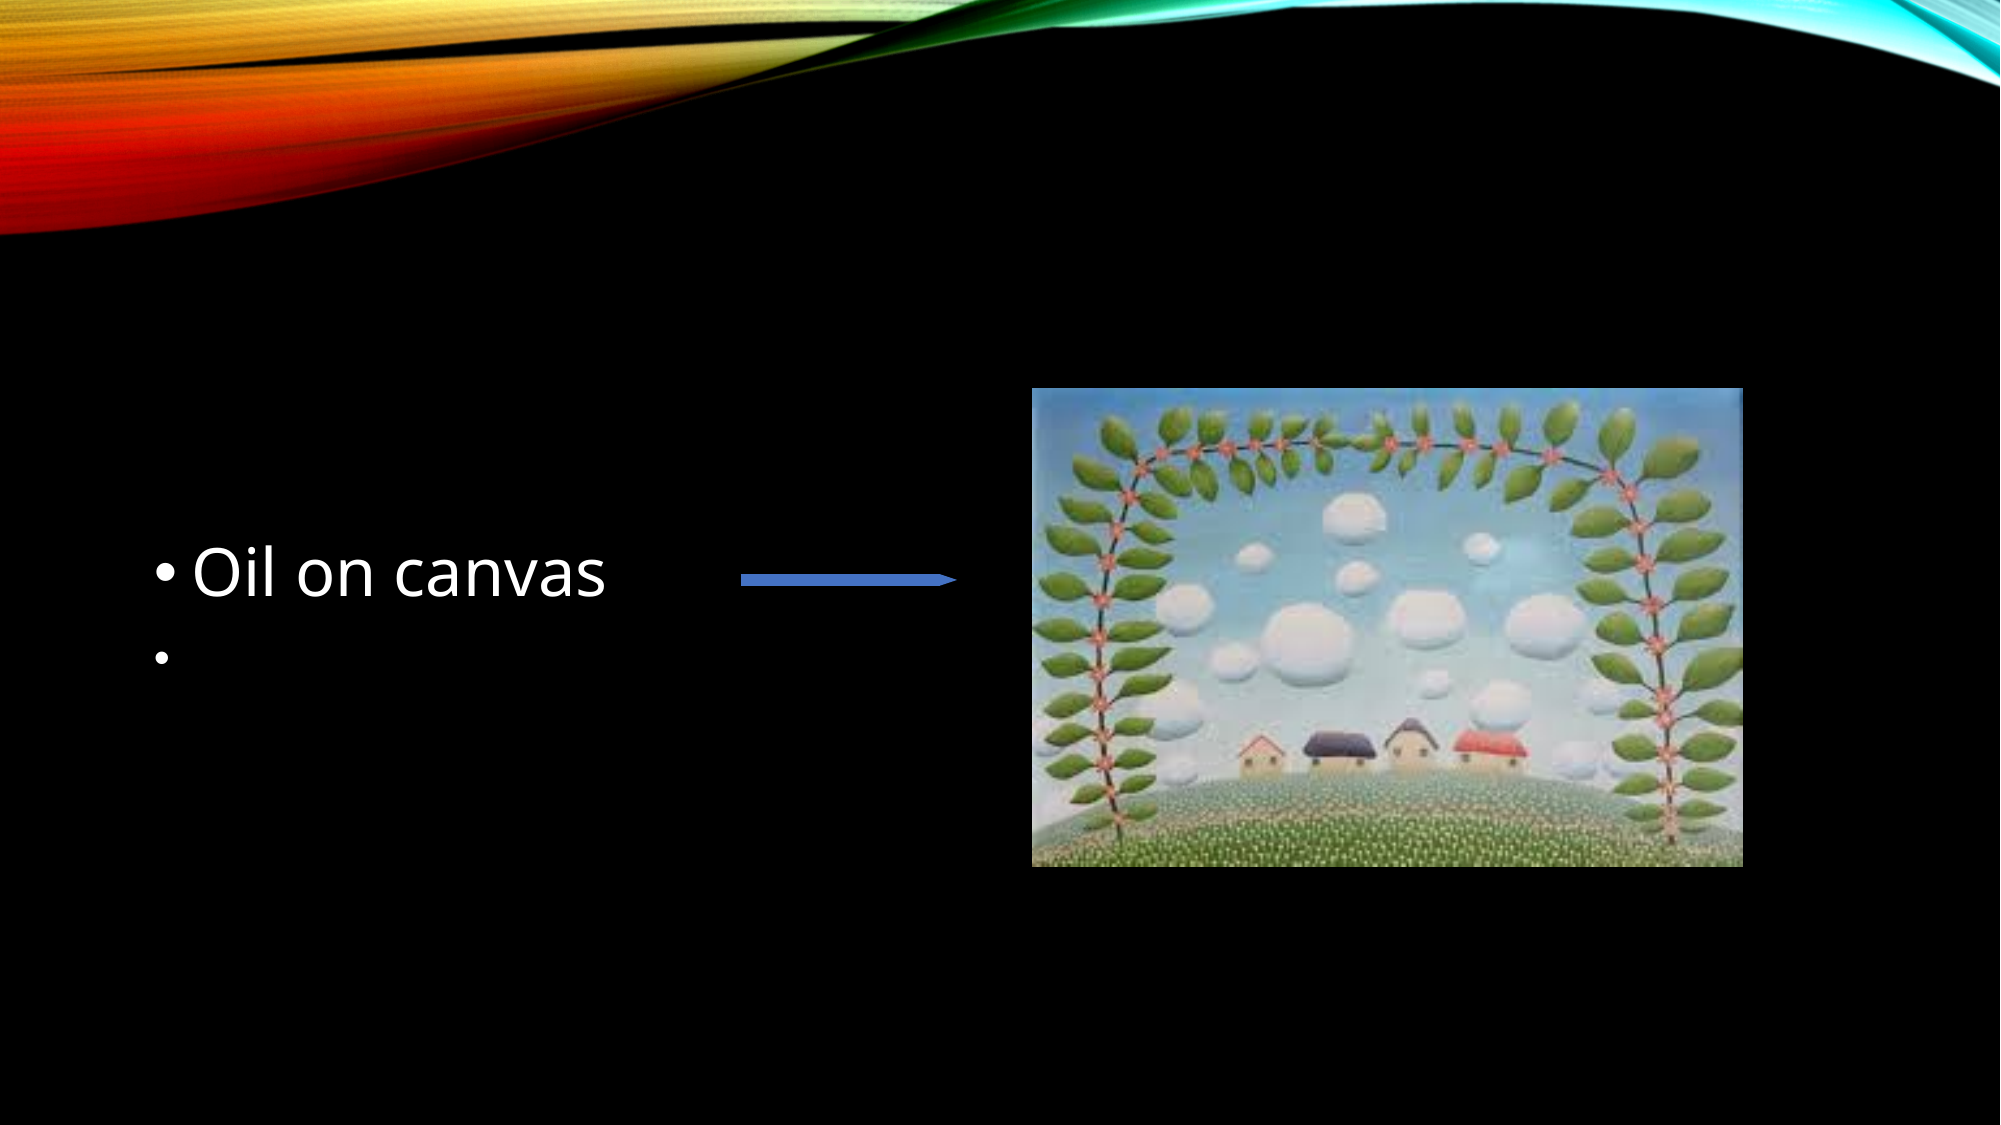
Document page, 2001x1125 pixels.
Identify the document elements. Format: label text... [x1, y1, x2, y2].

picture [1032, 389, 1743, 867]
list Oil on canvas [138, 531, 786, 659]
